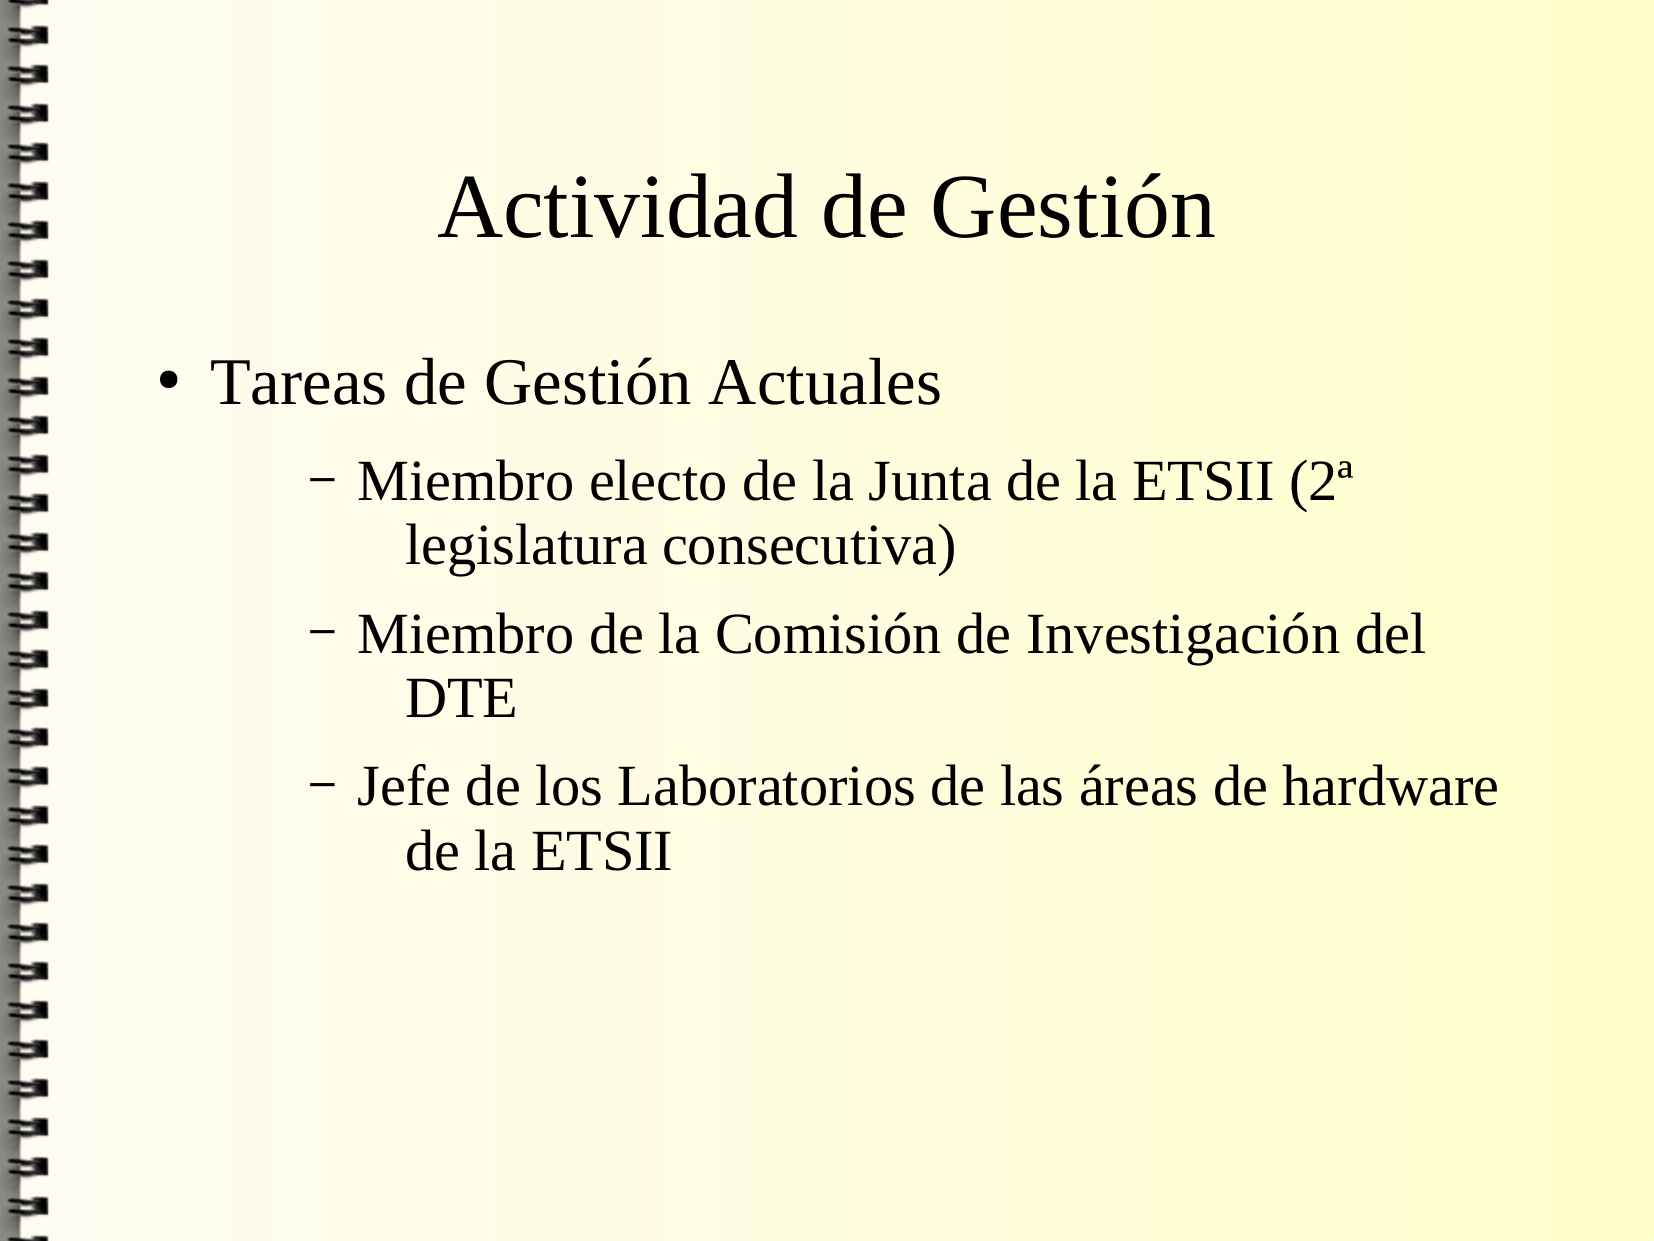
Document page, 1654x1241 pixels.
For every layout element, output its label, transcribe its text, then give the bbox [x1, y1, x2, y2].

list Tareas de Gestión Actuales Miembro electo de la Junta de la ETSII (2ª legislatura consecutiva) Miembro de la Comisión de Investigación del DTE Jefe de los Laboratorios de las áreas de hardware de la ETSII [121, 344, 1534, 1127]
picture [0, 0, 1654, 1241]
title Actividad de Gestión [121, 102, 1534, 311]
